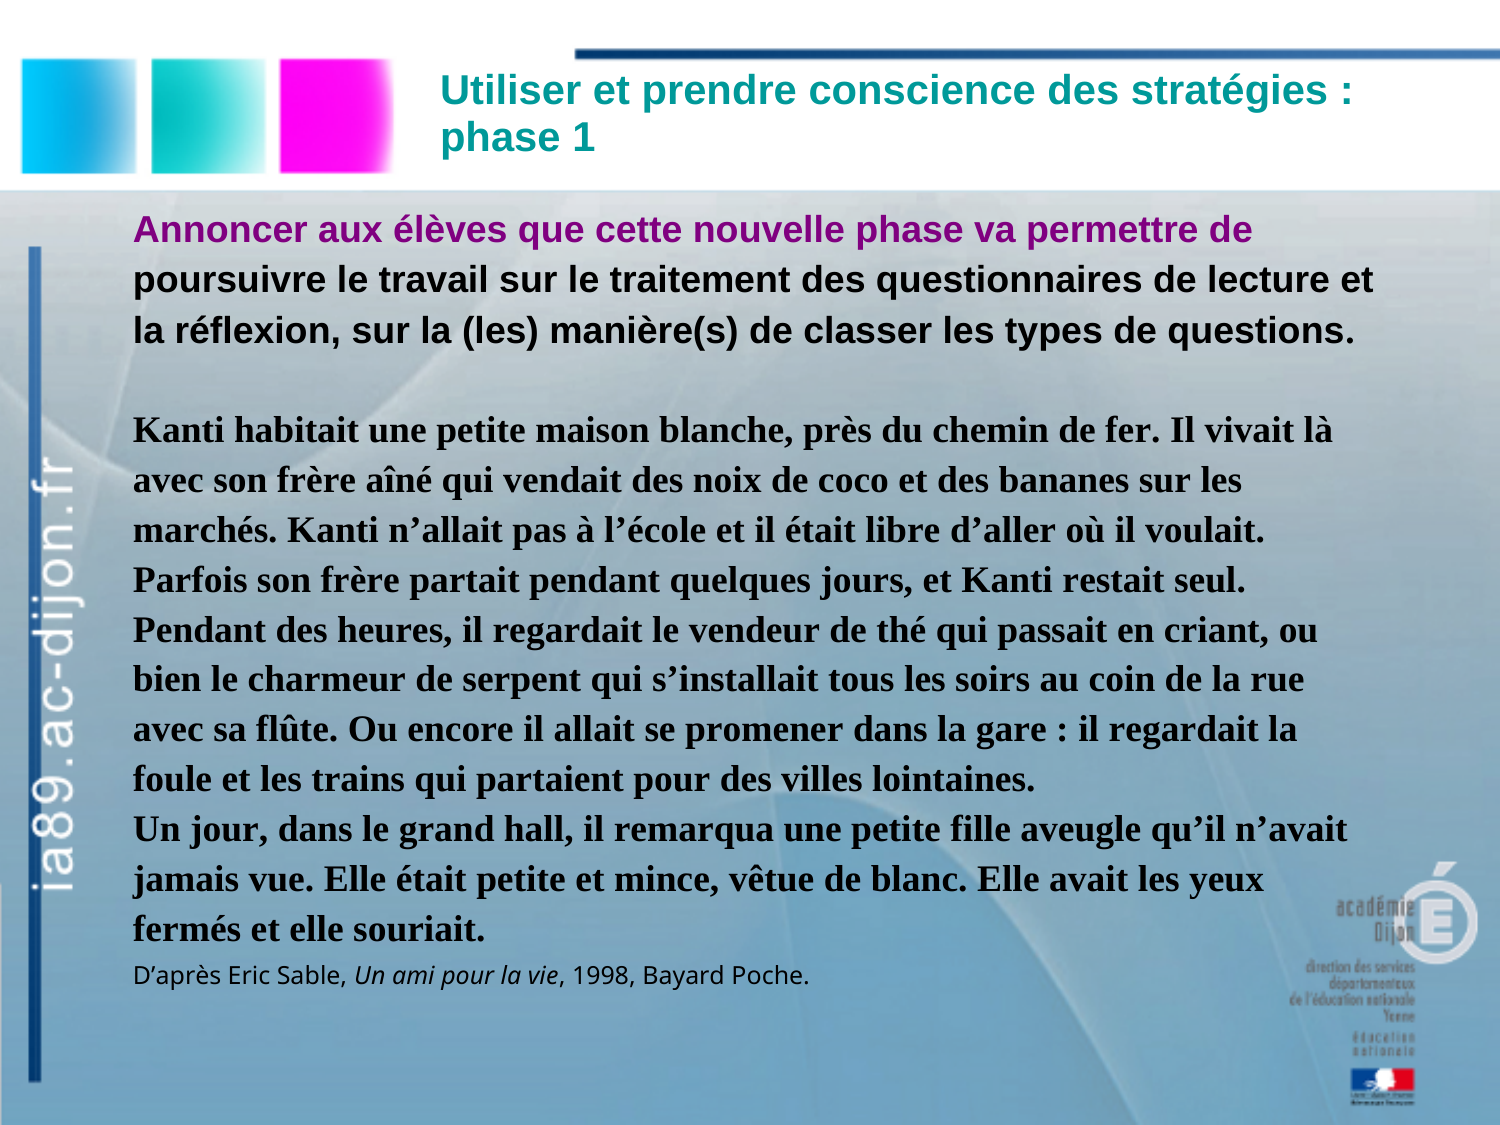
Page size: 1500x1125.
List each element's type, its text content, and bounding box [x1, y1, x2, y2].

picture [0, 0, 1500, 1125]
title Utiliser et prendre conscience des stratégies : phase 1 [425, 42, 1459, 185]
list Annoncer aux élèves que cette nouvelle phase va permettre de poursuivre le travail sur le traitement des questionnaires de lecture et la réflexion, sur la (les) manière(s) de classer les types de questions. Kanti habitait une petite maison blanche, près du chemin de fer. Il vivait là avec son frère aîné qui vendait des noix de coco et des bananes sur les marchés. Kanti n’allait pas à l’école et il était libre d’aller où il voulait. Parfois son frère partait pendant quelques jours, et Kanti restait seul. Pendant des heures, il regardait le vendeur de thé qui passait en criant, ou bien le charmeur de serpent qui s’installait tous les soirs au coin de la rue avec sa flûte. Ou encore il allait se promener dans la gare : il regardait la foule et les trains qui partaient pour des villes lointaines. Un jour, dans le grand hall, il remarqua une petite fille aveugle qu’il n’avait jamais vue. Elle était petite et mince, vêtue de blanc. Elle avait les yeux fermés et elle souriait. D’après Eric Sable, Un ami pour la vie, 1998, Bayard Poche. [118, 200, 1421, 1125]
